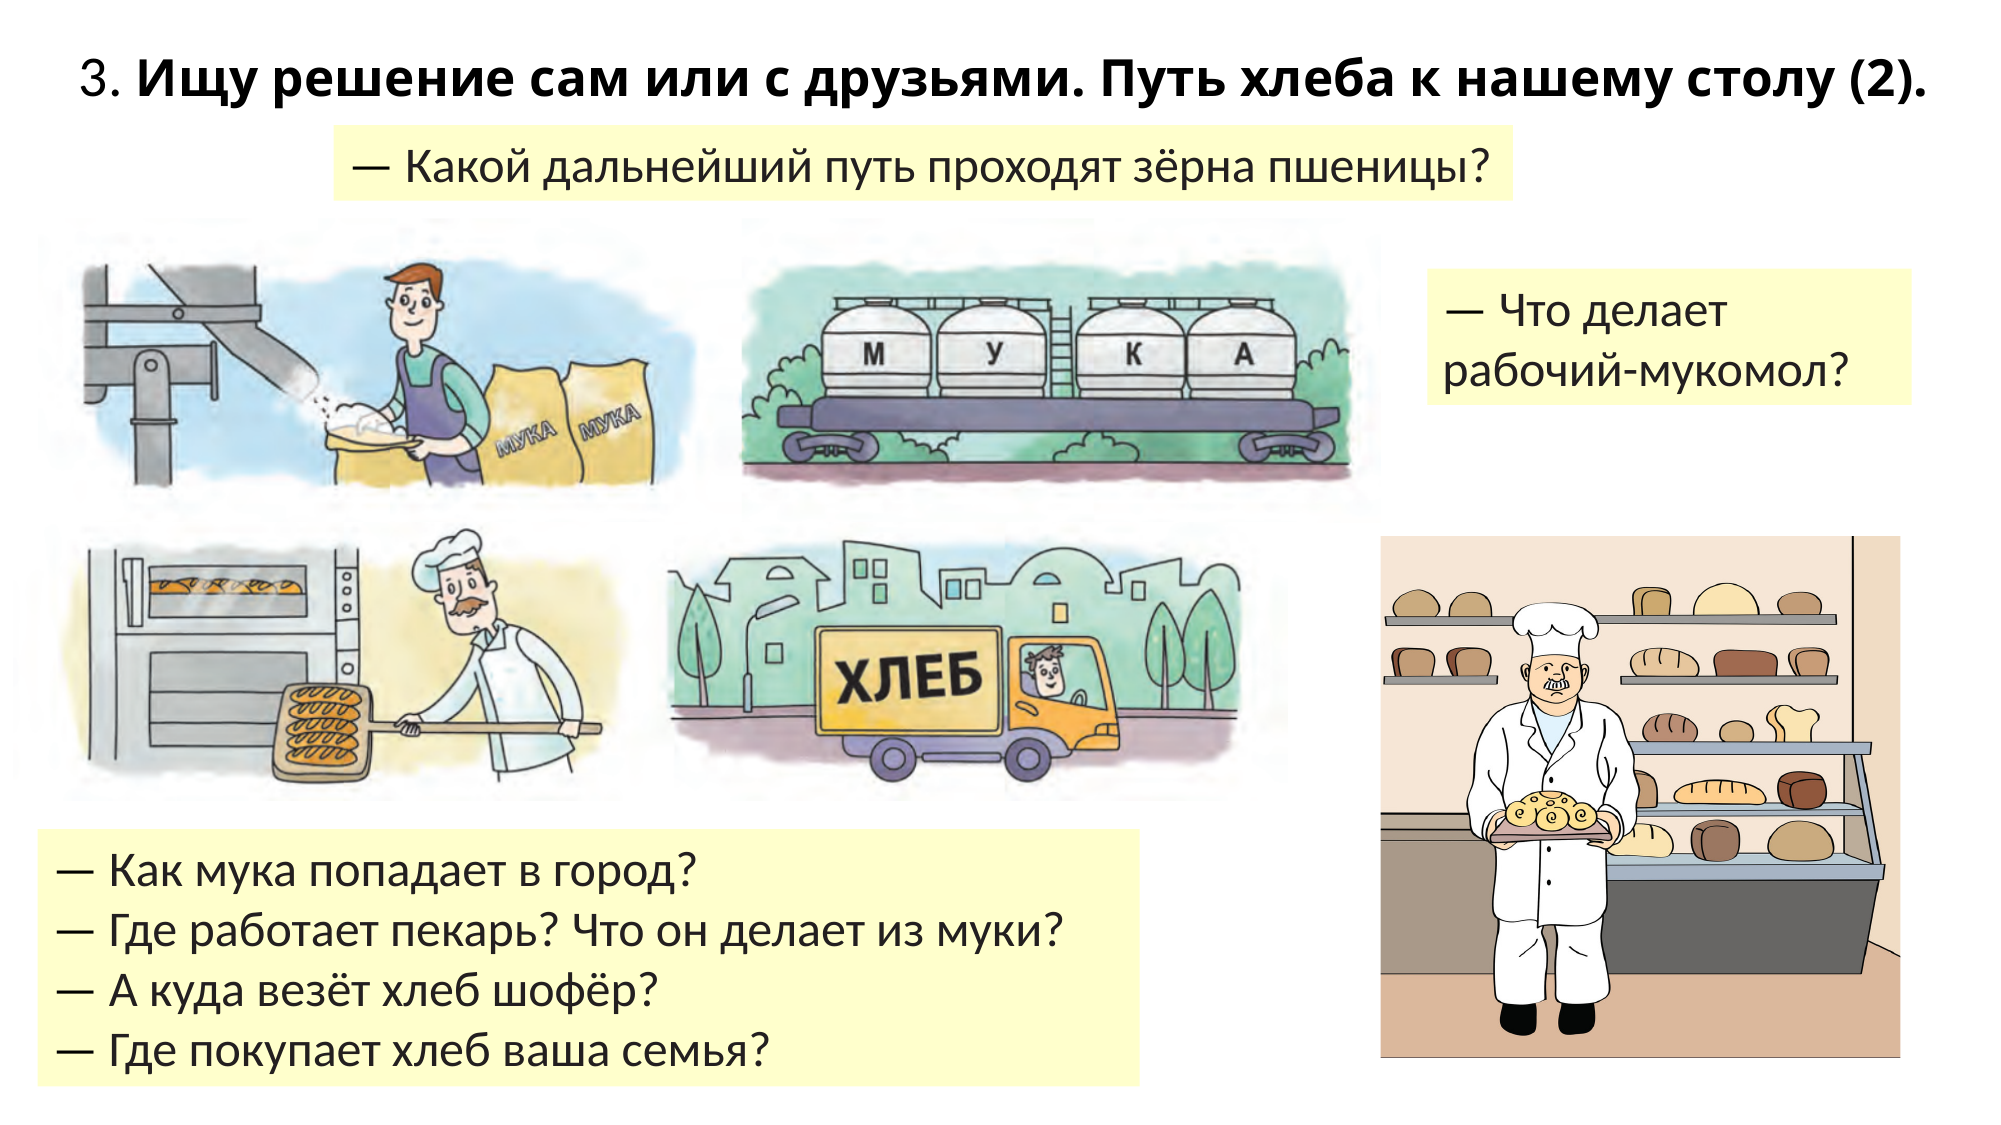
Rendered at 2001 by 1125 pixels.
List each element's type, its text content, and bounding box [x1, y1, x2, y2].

text_box — Какой дальнейший путь проходят зёрна пшеницы? [333, 125, 1513, 201]
picture [0, 211, 1381, 816]
text_box — Что делает рабочий-мукомол? [1427, 268, 1912, 405]
picture [1380, 536, 1901, 1058]
text_box 3. Ищу решение сам или с друзьями. Путь хлеба к нашему столу (2). [64, 38, 1987, 125]
text_box — Как мука попадает в город? — Где работает пекарь? Что он делает из муки? — А куда везёт хлеб шофёр? — Где покупает хлеб ваша семья? [37, 829, 1140, 1087]
